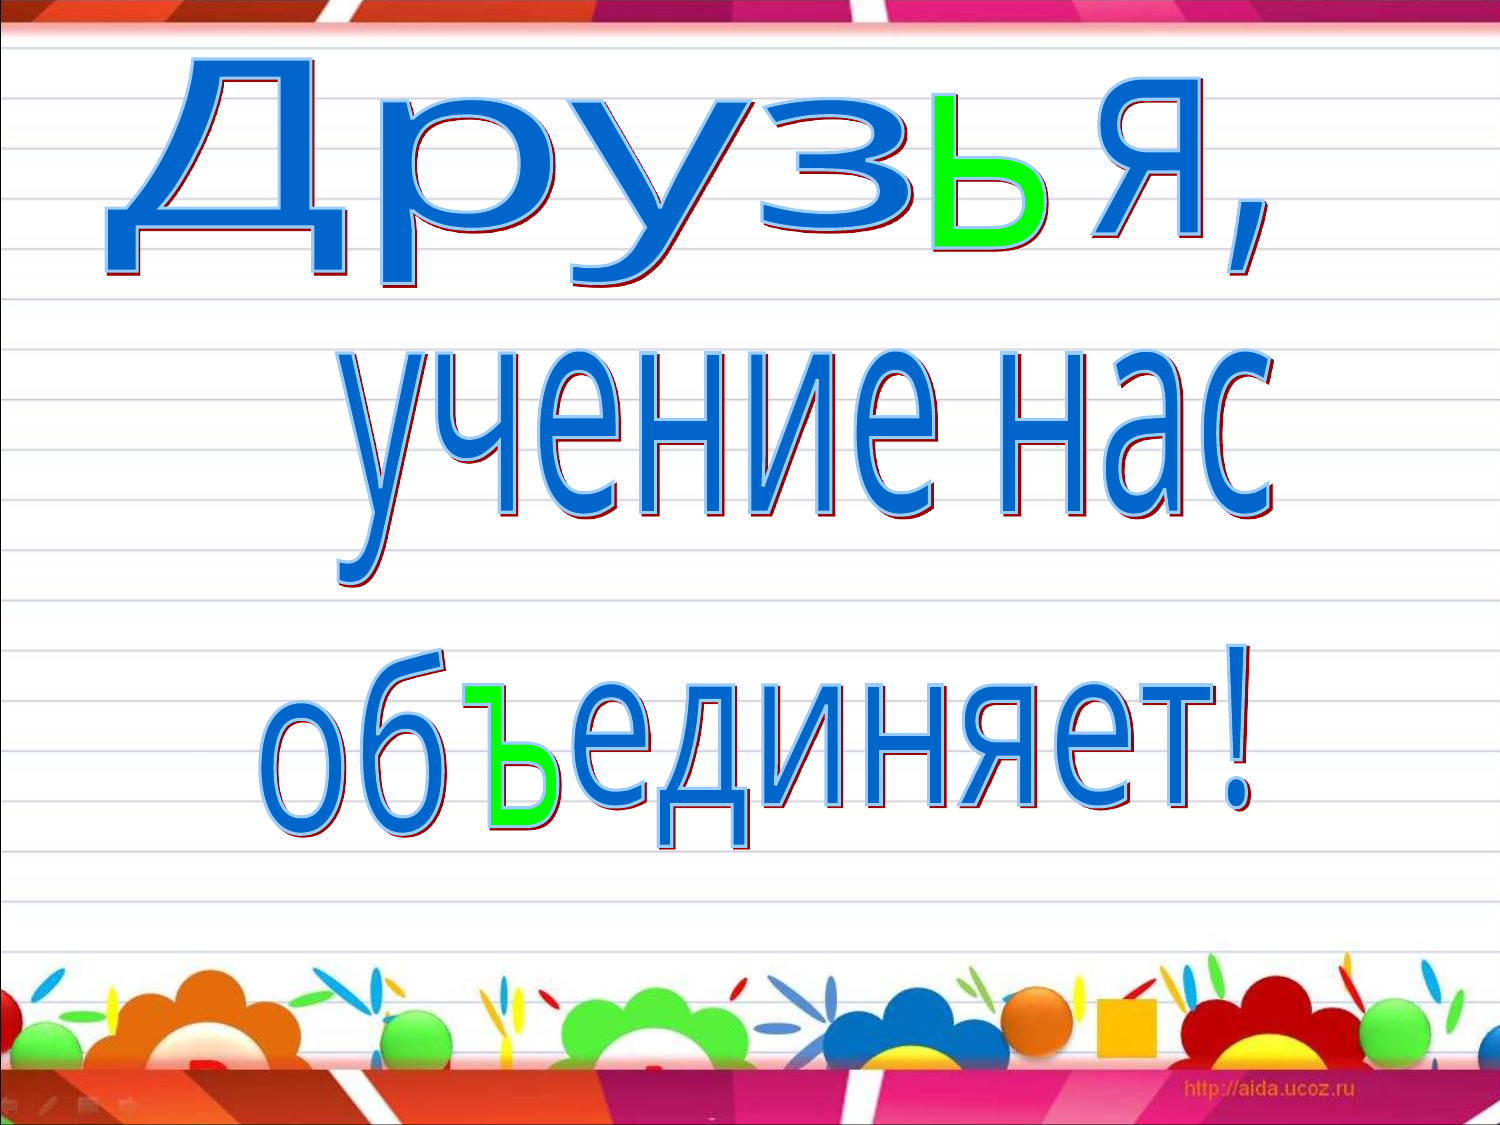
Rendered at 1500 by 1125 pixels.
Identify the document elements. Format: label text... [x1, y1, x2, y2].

text_box я, [1092, 78, 1200, 234]
text_box учение нас [436, 352, 515, 513]
text_box об [259, 701, 343, 835]
text_box Друз [762, 98, 910, 230]
text_box единяет! [1227, 645, 1246, 760]
text_box единяет! [1226, 777, 1247, 808]
text_box единяет! [1140, 685, 1212, 805]
text_box единяет! [572, 682, 647, 807]
text_box учение нас [538, 349, 618, 516]
text_box ъ [463, 684, 558, 827]
picture [0, 0, 1500, 1125]
text_box я, [1228, 200, 1264, 272]
text_box единяет! [1055, 682, 1130, 807]
text_box ь [933, 94, 1046, 248]
text_box об [361, 649, 443, 835]
text_box учение нас [1202, 350, 1270, 516]
text_box учение нас [336, 352, 424, 584]
text_box учение нас [749, 352, 831, 513]
text_box учение нас [1001, 352, 1082, 513]
text_box Друз [568, 100, 751, 284]
text_box учение нас [1104, 350, 1179, 516]
text_box Друз [106, 59, 344, 272]
text_box единяет! [958, 685, 1033, 805]
text_box учение нас [640, 352, 721, 513]
text_box единяет! [866, 685, 943, 805]
text_box учение нас [855, 349, 934, 516]
text_box Друз [381, 98, 552, 284]
text_box единяет! [658, 685, 746, 847]
text_box единяет! [762, 685, 840, 805]
